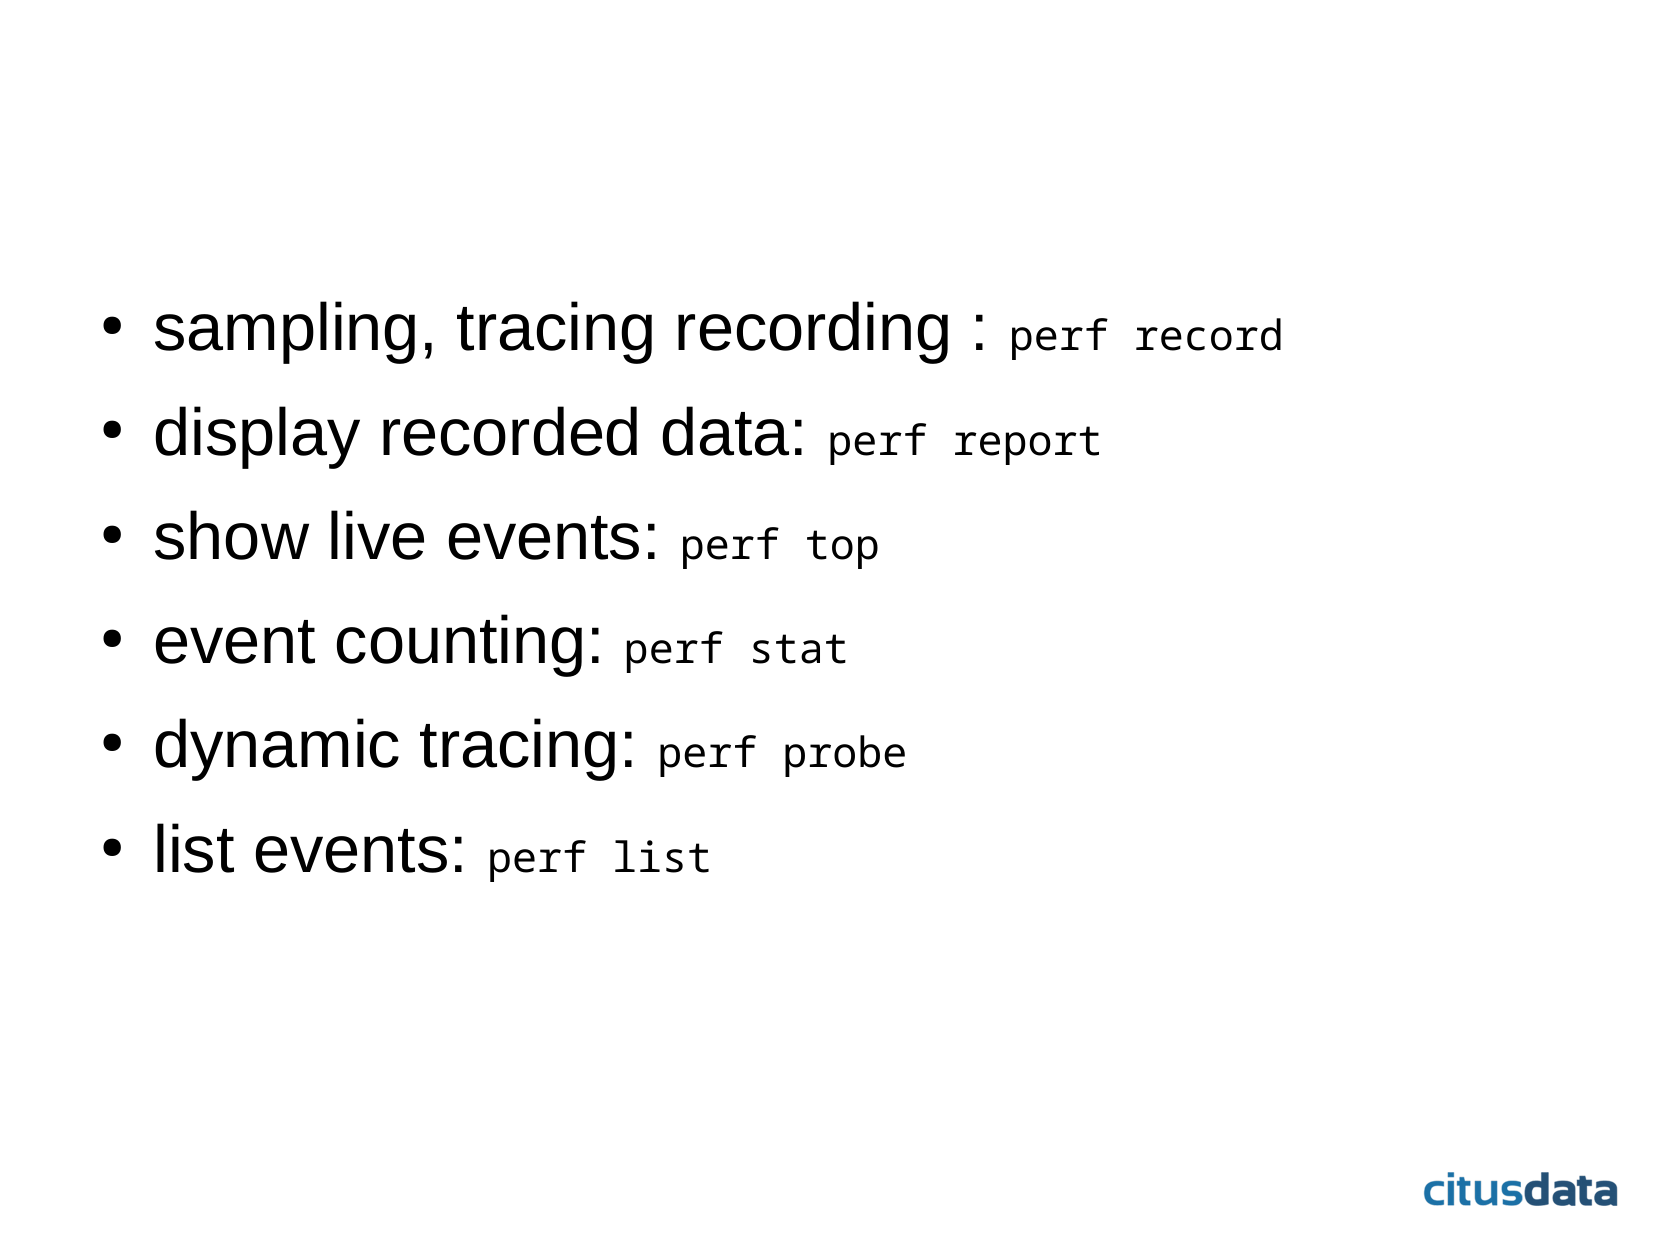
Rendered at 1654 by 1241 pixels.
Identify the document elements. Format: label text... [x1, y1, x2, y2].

list sampling, tracing recording : perf record display recorded data: perf report show live events: perf top event counting: perf stat dynamic tracing: perf probe list events: perf list [82, 290, 1571, 1096]
picture [1420, 1167, 1622, 1209]
